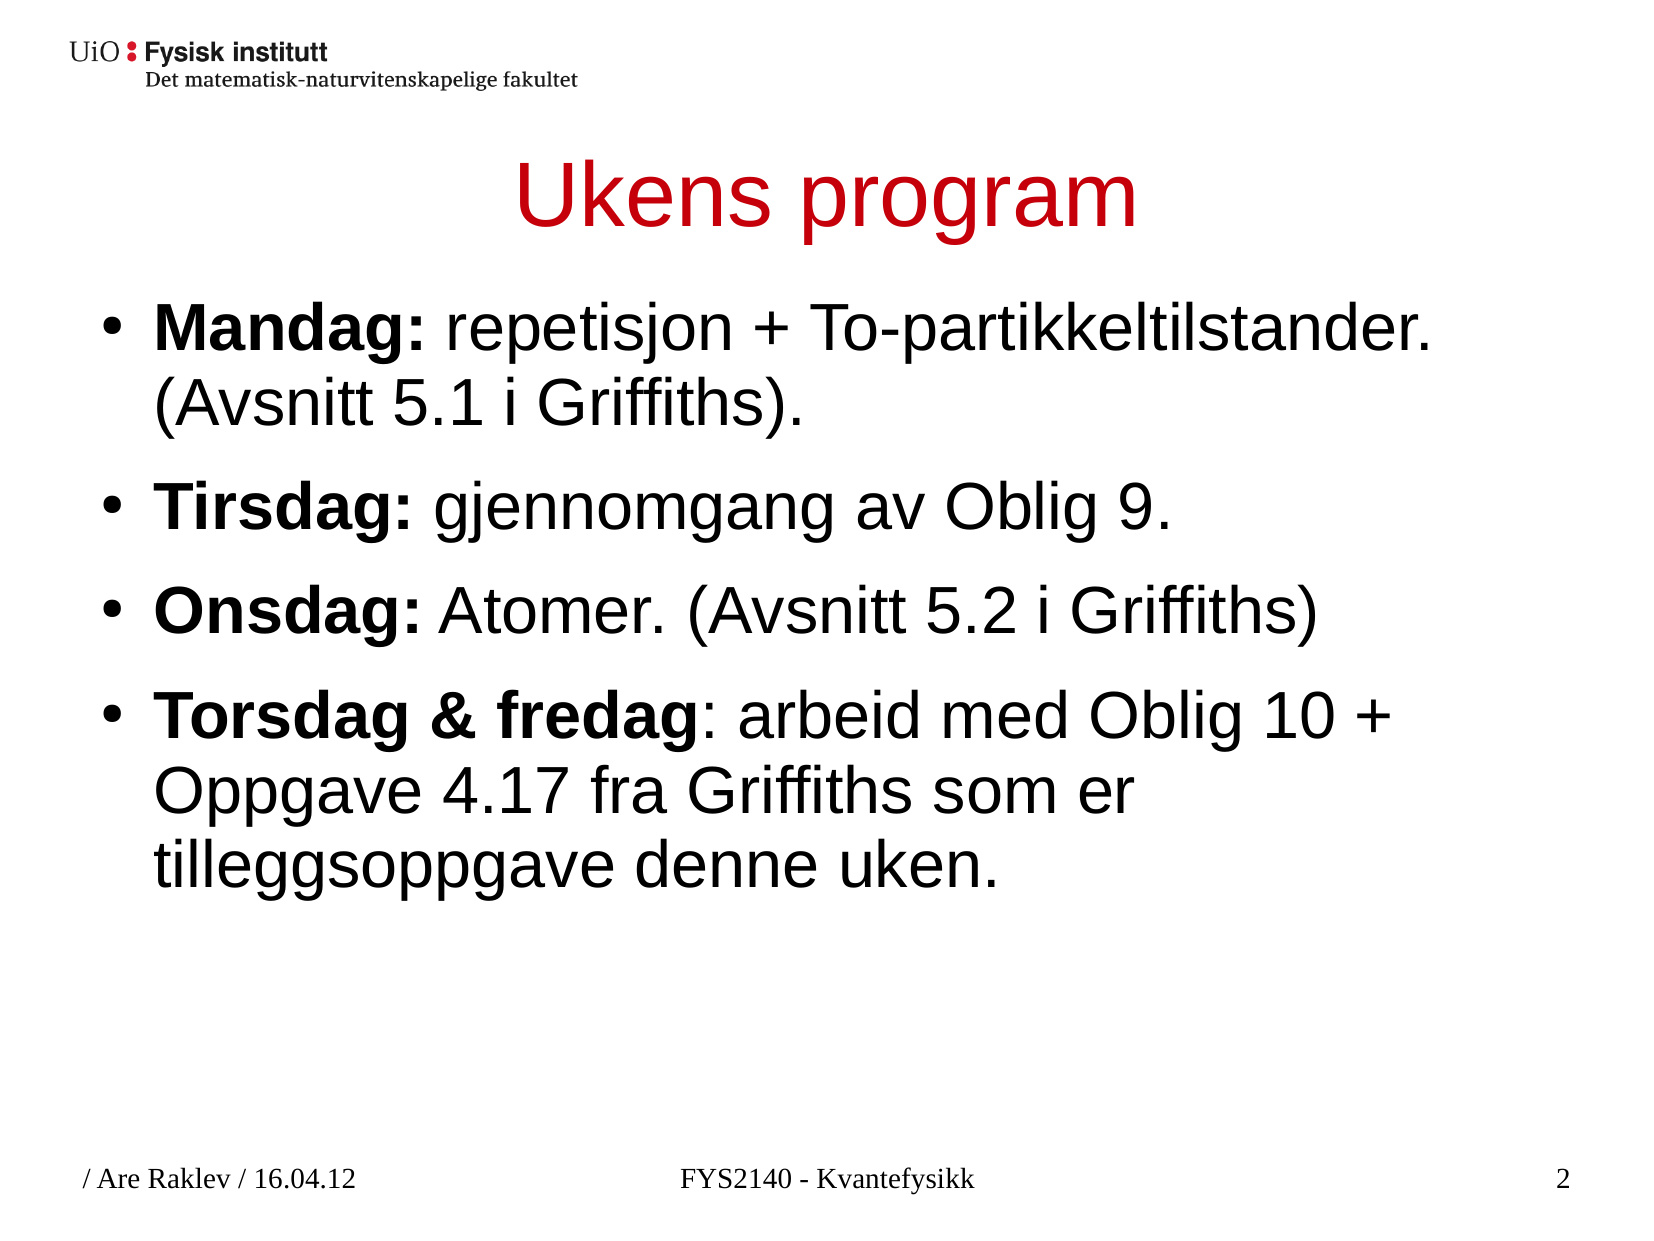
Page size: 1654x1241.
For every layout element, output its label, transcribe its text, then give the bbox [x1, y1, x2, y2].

picture [68, 37, 581, 93]
title Ukens program [82, 90, 1571, 290]
list Mandag: repetisjon + To-partikkeltilstander. (Avsnitt 5.1 i Griffiths). Tirsdag: gjennomgang av Oblig 9. Onsdag: Atomer. (Avsnitt 5.2 i Griffiths) Torsdag & fredag: arbeid med Oblig 10 + Oppgave 4.17 fra Griffiths som er tilleggsoppgave denne uken. [82, 290, 1613, 1094]
